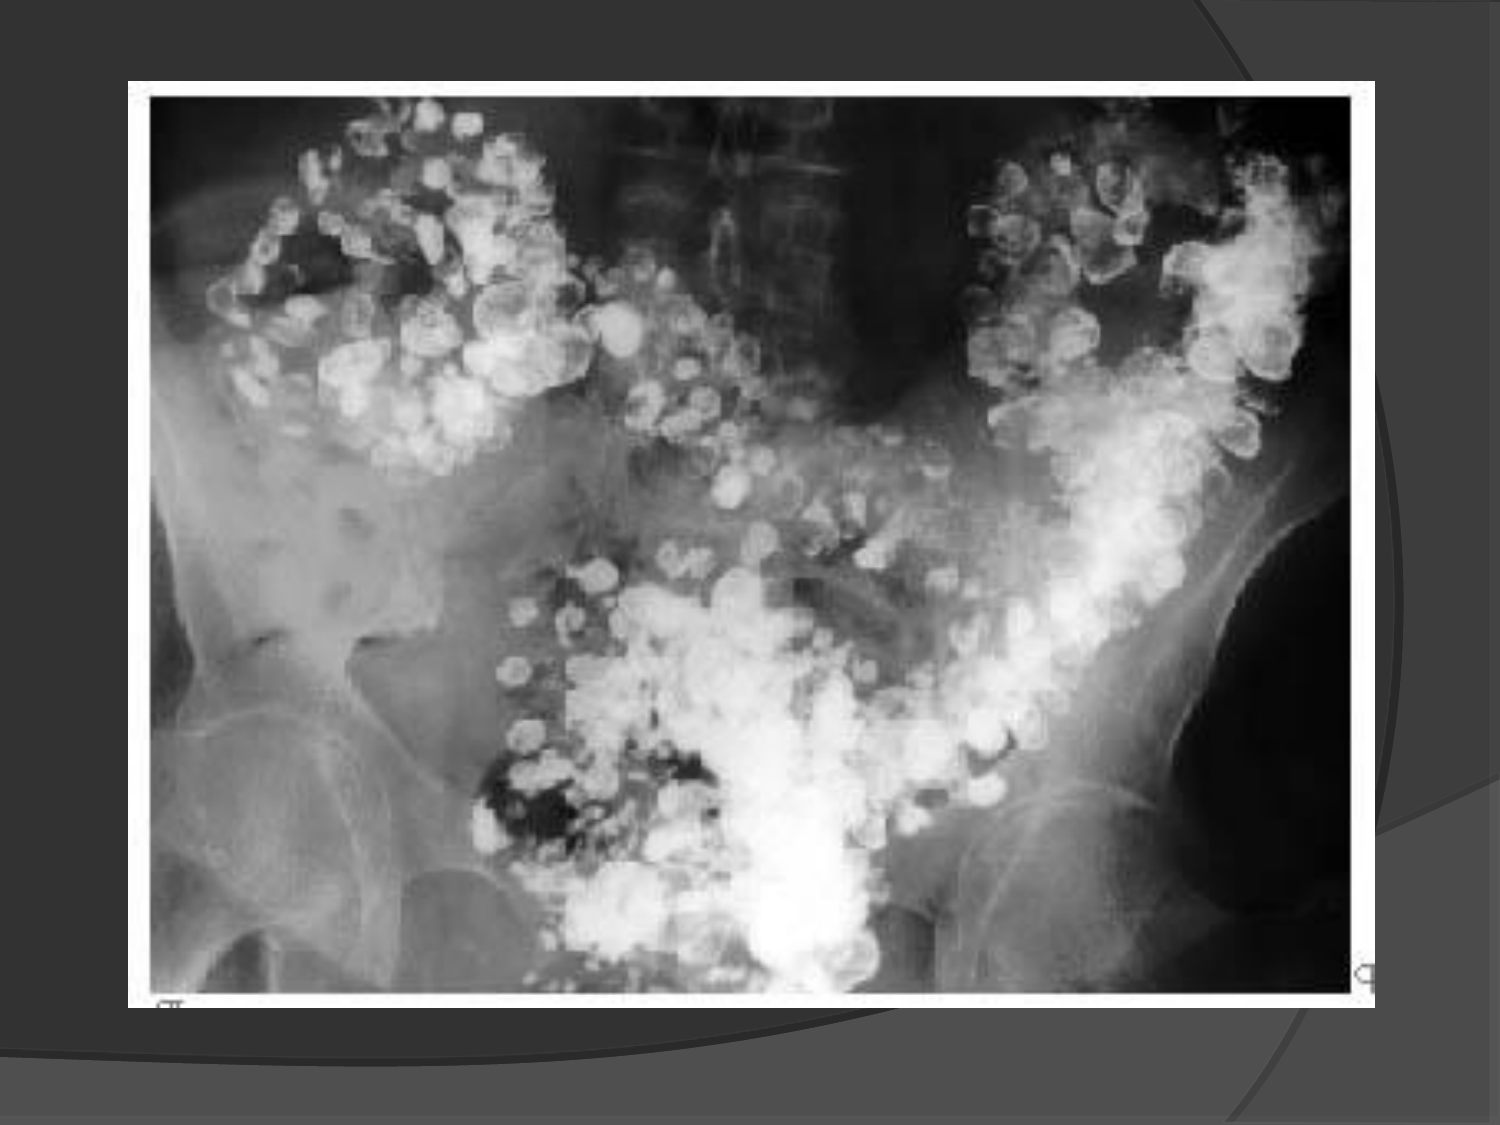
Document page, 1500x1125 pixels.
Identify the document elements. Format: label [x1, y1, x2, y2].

picture [128, 81, 1375, 1008]
